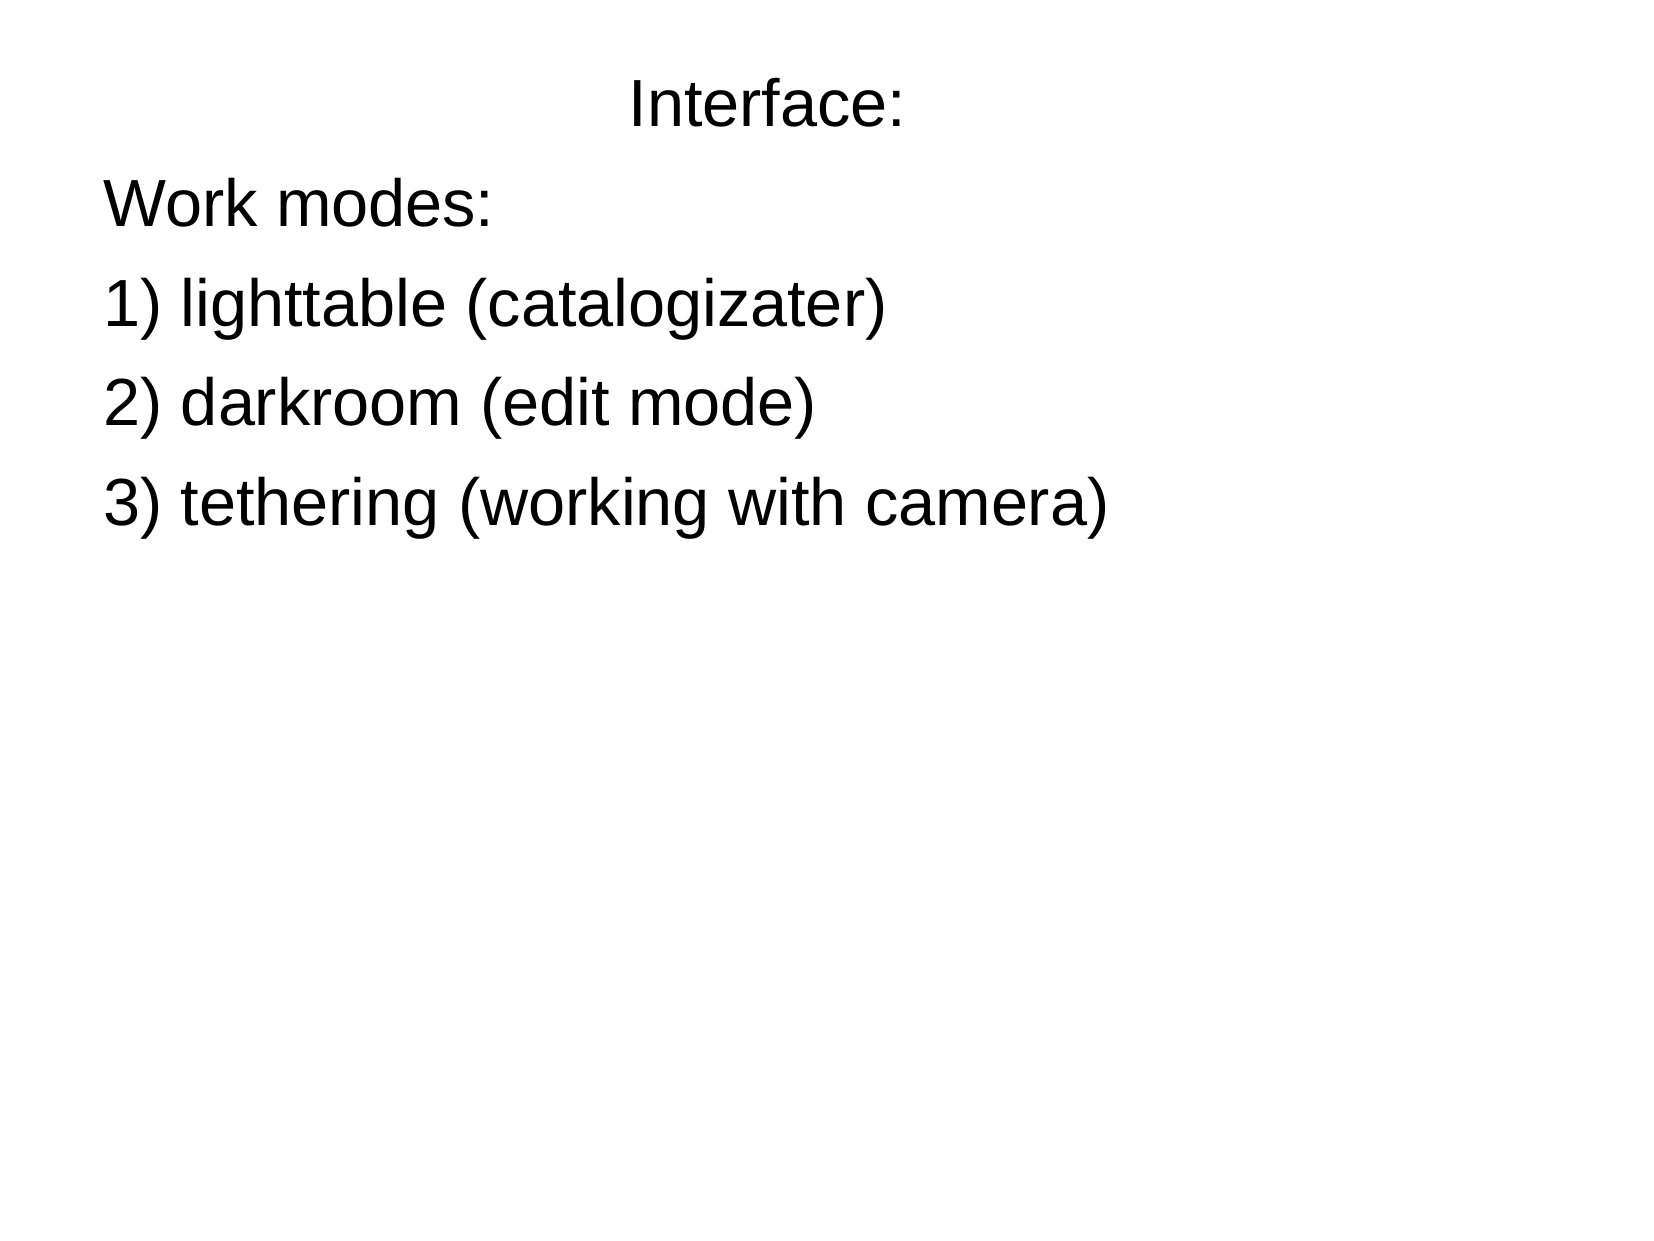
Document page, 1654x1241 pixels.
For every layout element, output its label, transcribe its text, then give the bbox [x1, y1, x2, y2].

text_box Interface: Work modes: 1) lighttable (catalogizater) 2) darkroom (edit mode) 3) tethering (working with camera) [88, 59, 1447, 945]
